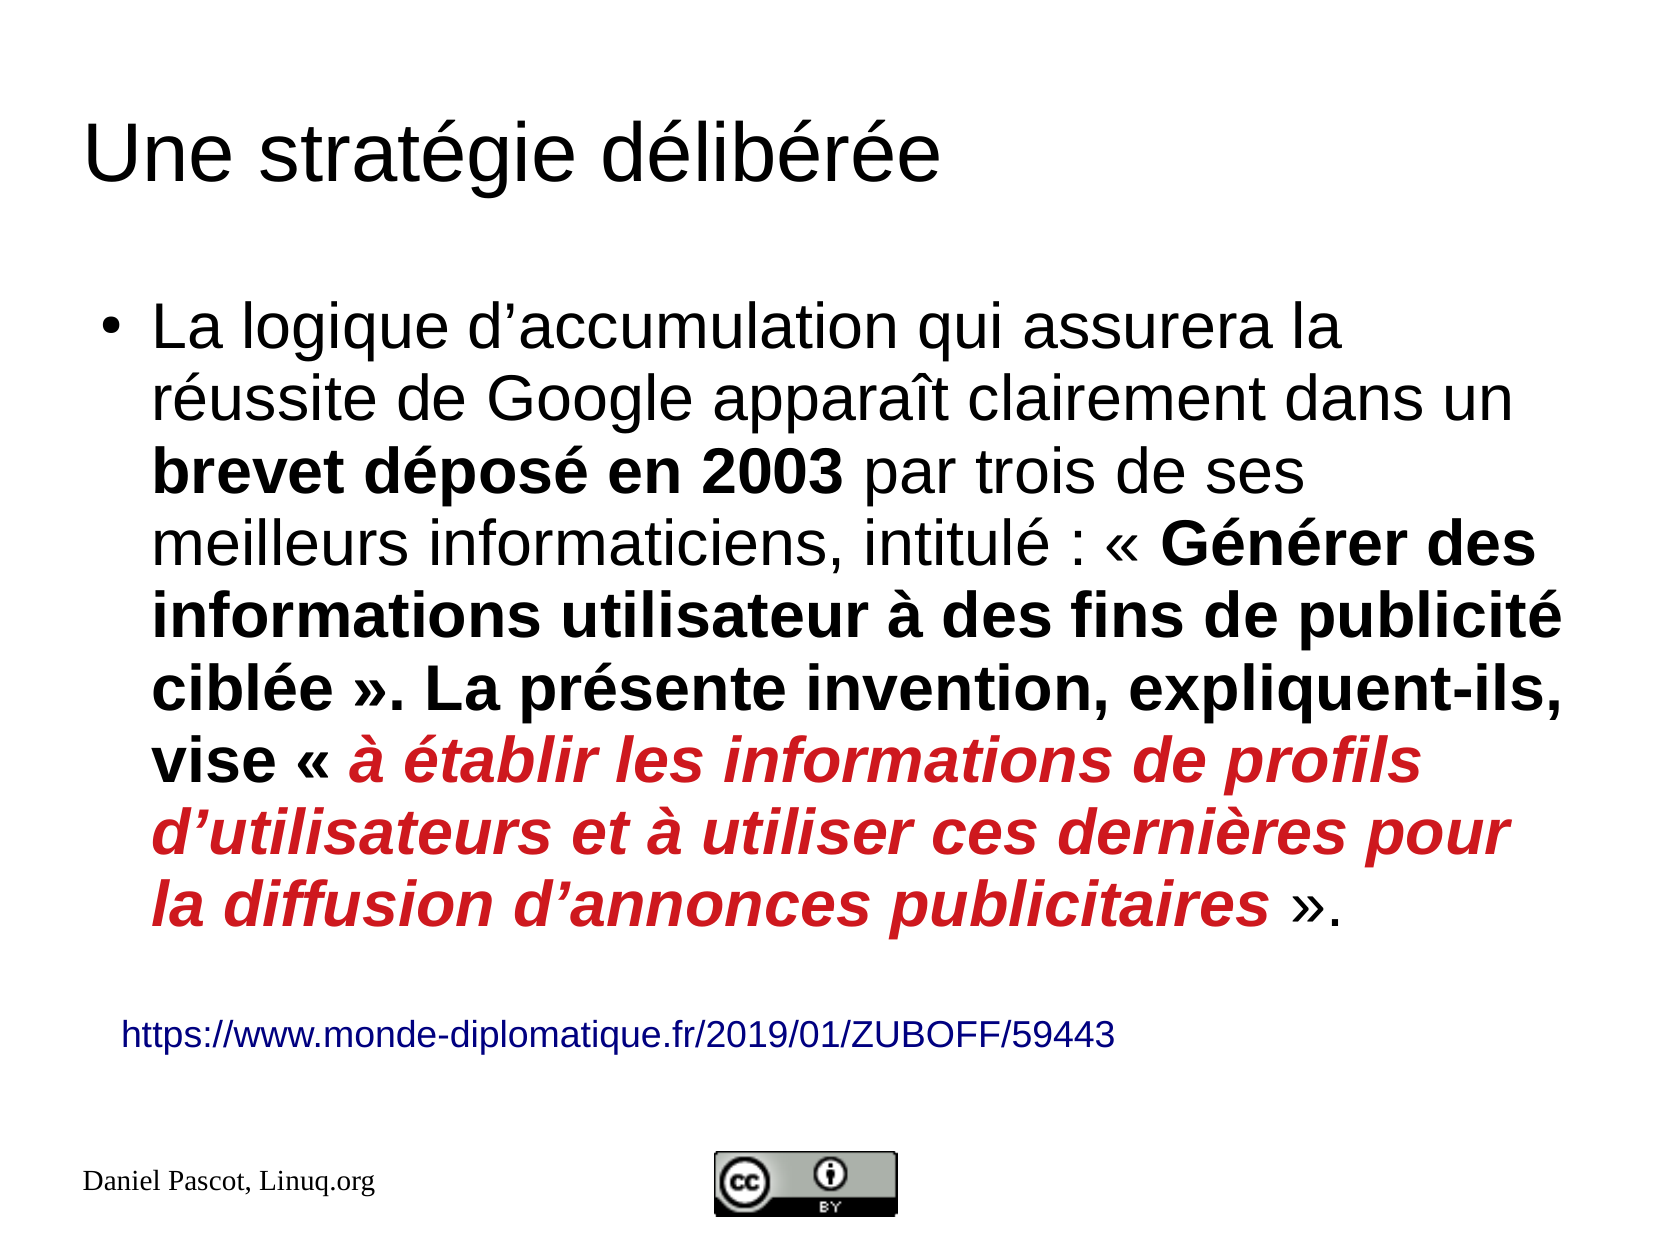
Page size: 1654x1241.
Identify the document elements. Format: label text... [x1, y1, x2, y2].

text_box https://www.monde-diplomatique.fr/2019/01/ZUBOFF/59443 [106, 1006, 1131, 1063]
picture [714, 1151, 898, 1217]
title Une stratégie délibérée [82, 49, 1571, 257]
list La logique d’accumulation qui assurera la réussite de Google apparaît clairement dans un brevet déposé en 2003 par trois de ses meilleurs informaticiens, intitulé : « Générer des informations utilisateur à des fins de publicité ciblée ». La présente invention, expliquent-ils, vise « à établir les informations de profils d’utilisateurs et à utiliser ces dernières pour la diffusion d’annonces publicitaires ». [82, 290, 1571, 1010]
